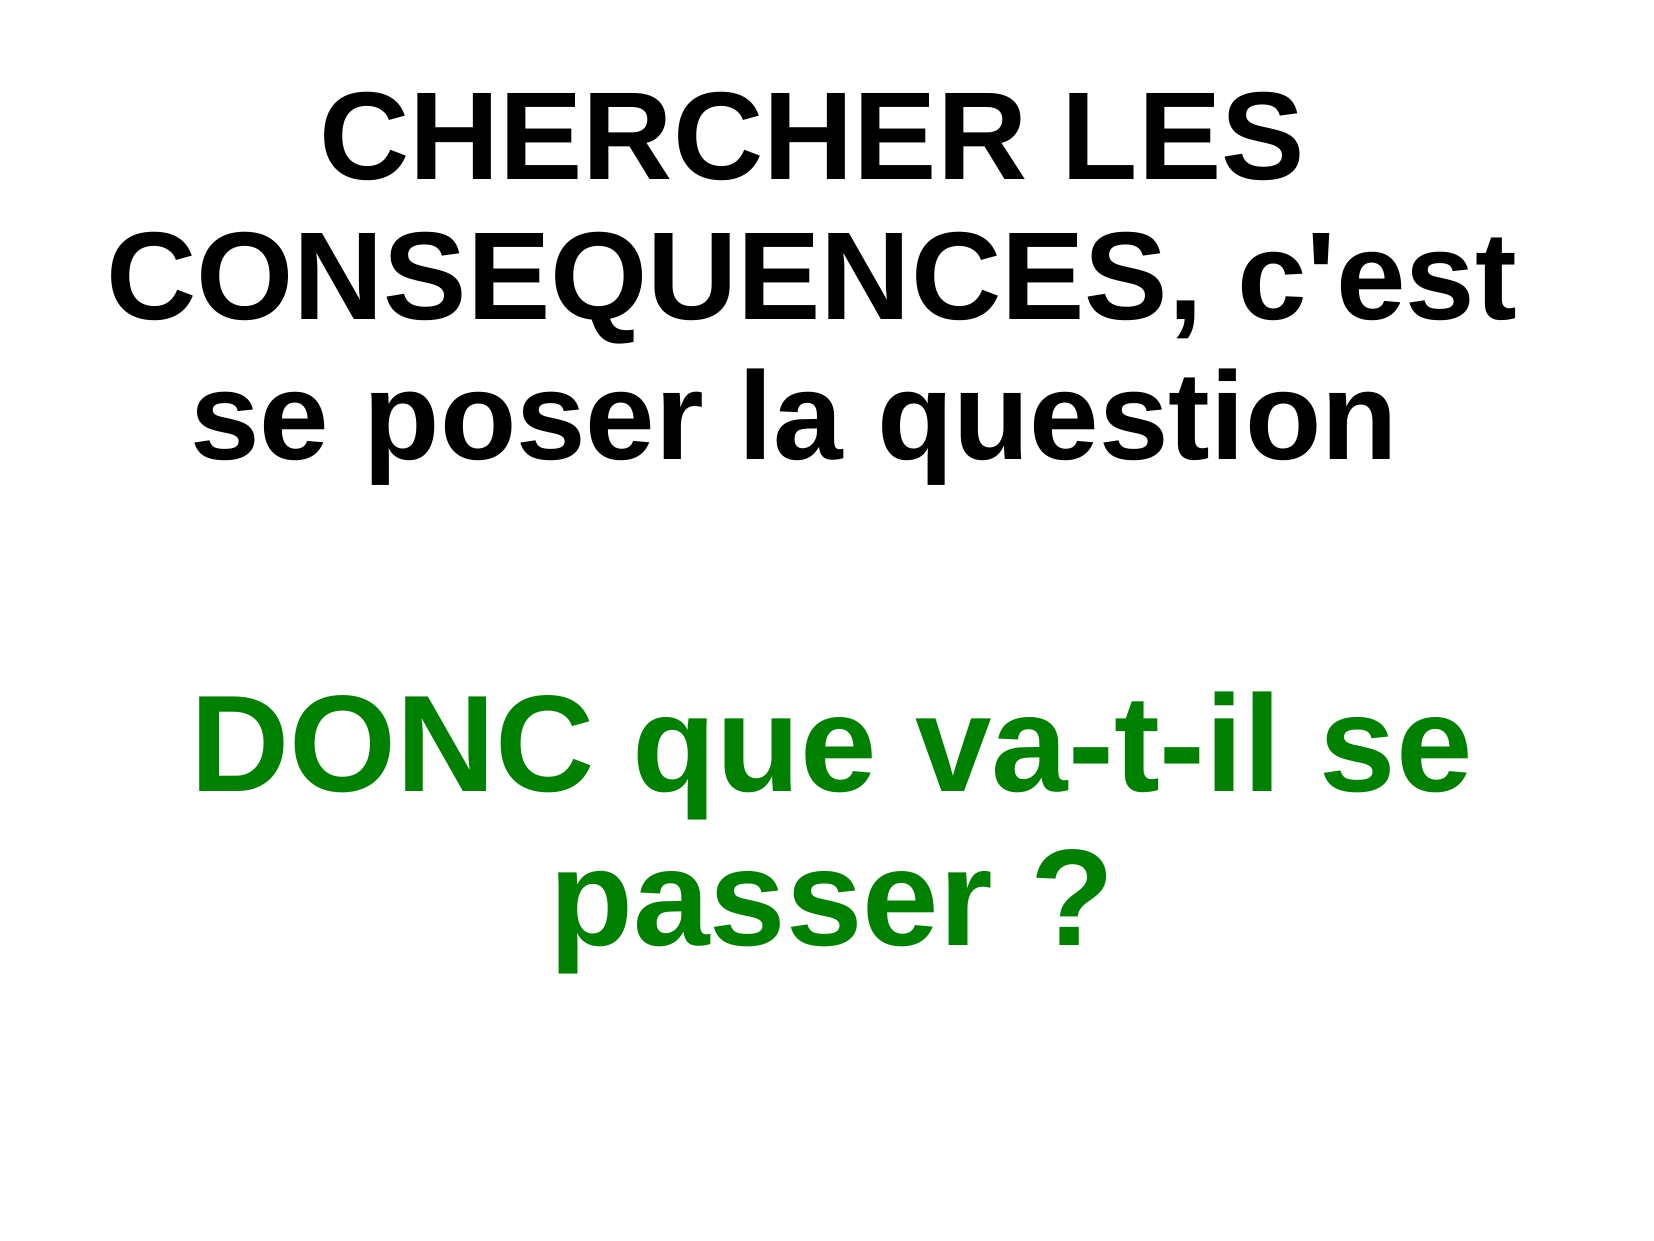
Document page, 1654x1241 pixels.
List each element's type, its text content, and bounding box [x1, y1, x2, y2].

title DONC que va-t-il se passer ? [88, 666, 1577, 975]
text_box CHERCHER LES CONSEQUENCES, c'est se poser la question [88, 59, 1536, 494]
